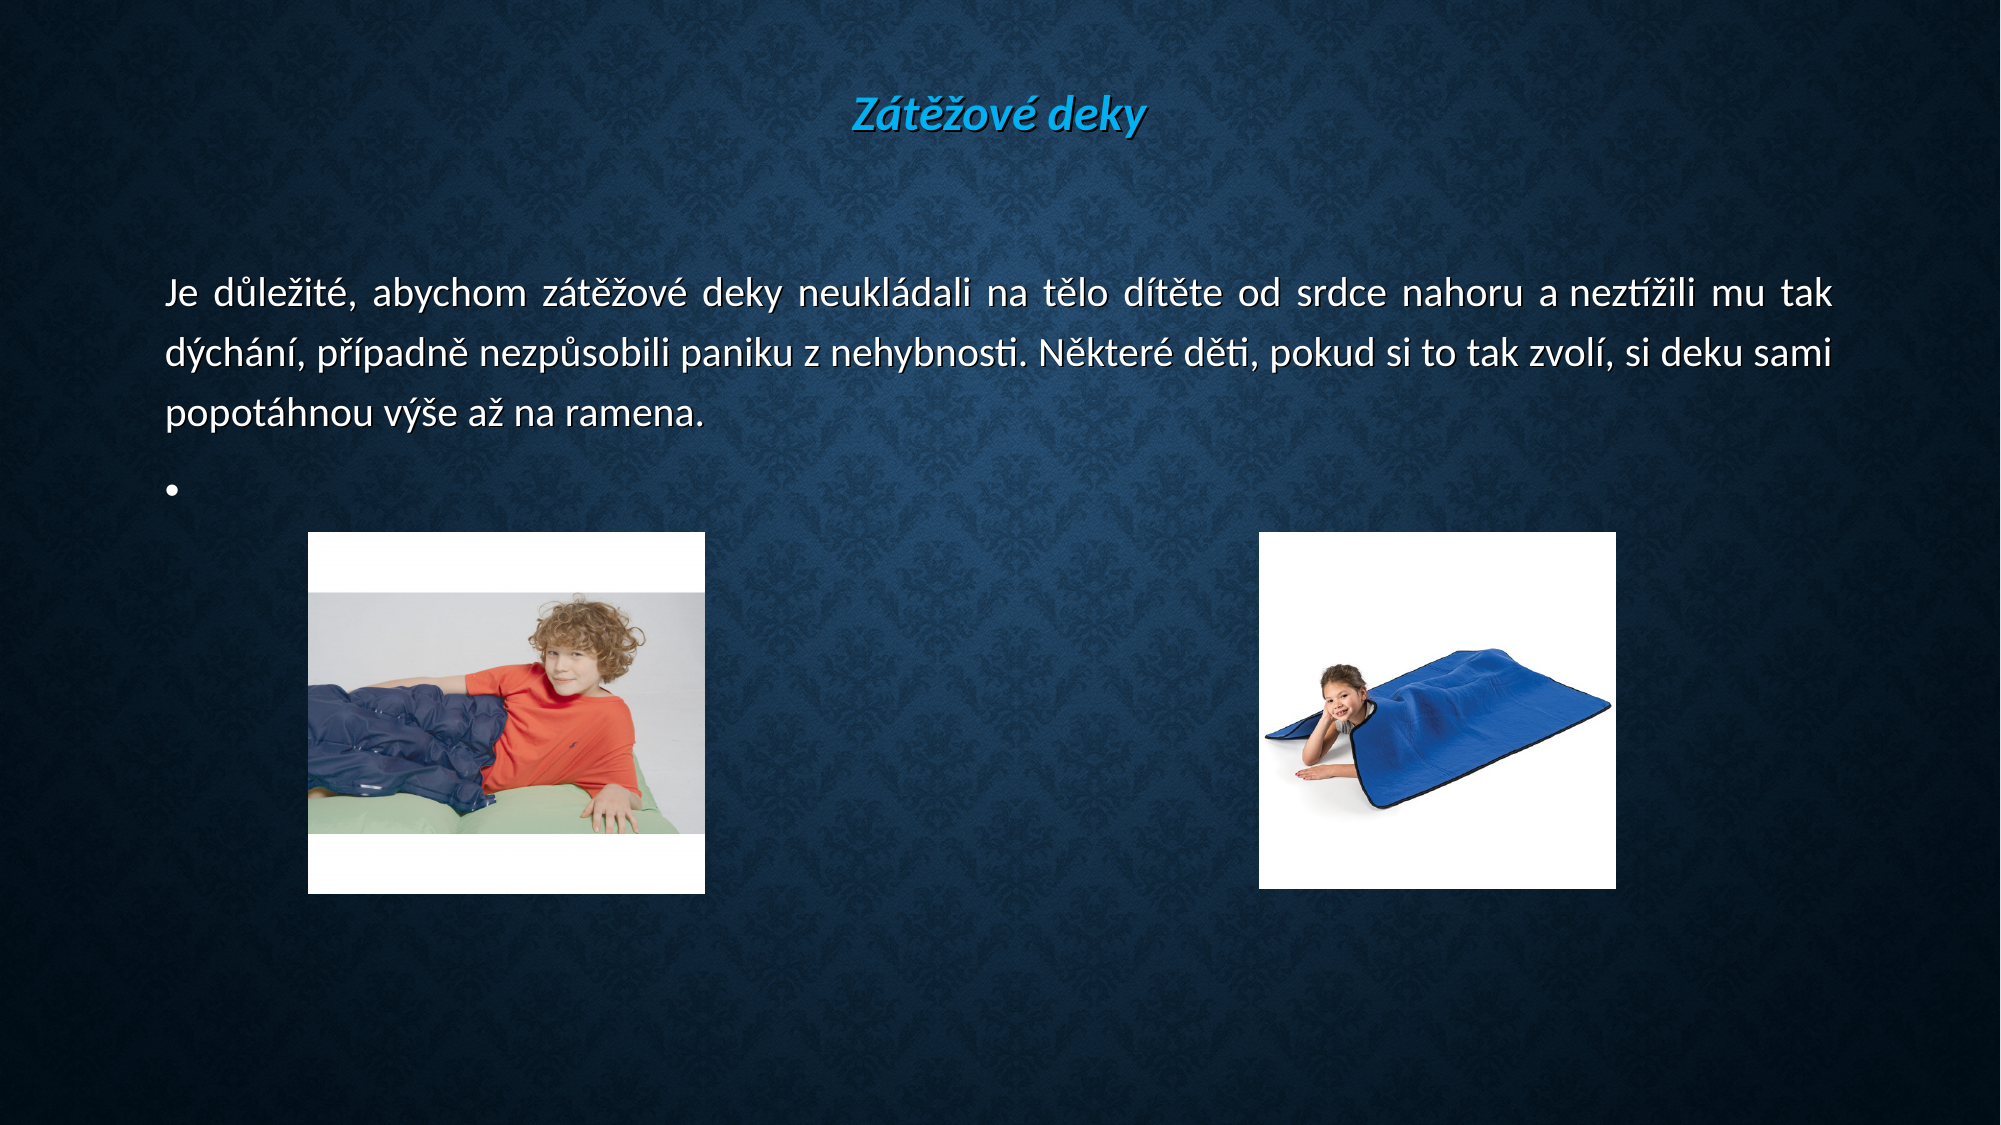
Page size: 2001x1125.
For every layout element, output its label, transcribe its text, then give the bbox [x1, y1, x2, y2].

picture [308, 532, 705, 894]
list Zátěžové deky Je důležité, abychom zátěžové deky neukládali na tělo dítěte od srdce nahoru a neztížili mu tak dýchání, případně nezpůsobili paniku z nehybnosti. Některé děti, pokud si to tak zvolí, si deku sami popotáhnou výše až na ramena. [149, 61, 1849, 945]
picture [1259, 532, 1616, 889]
